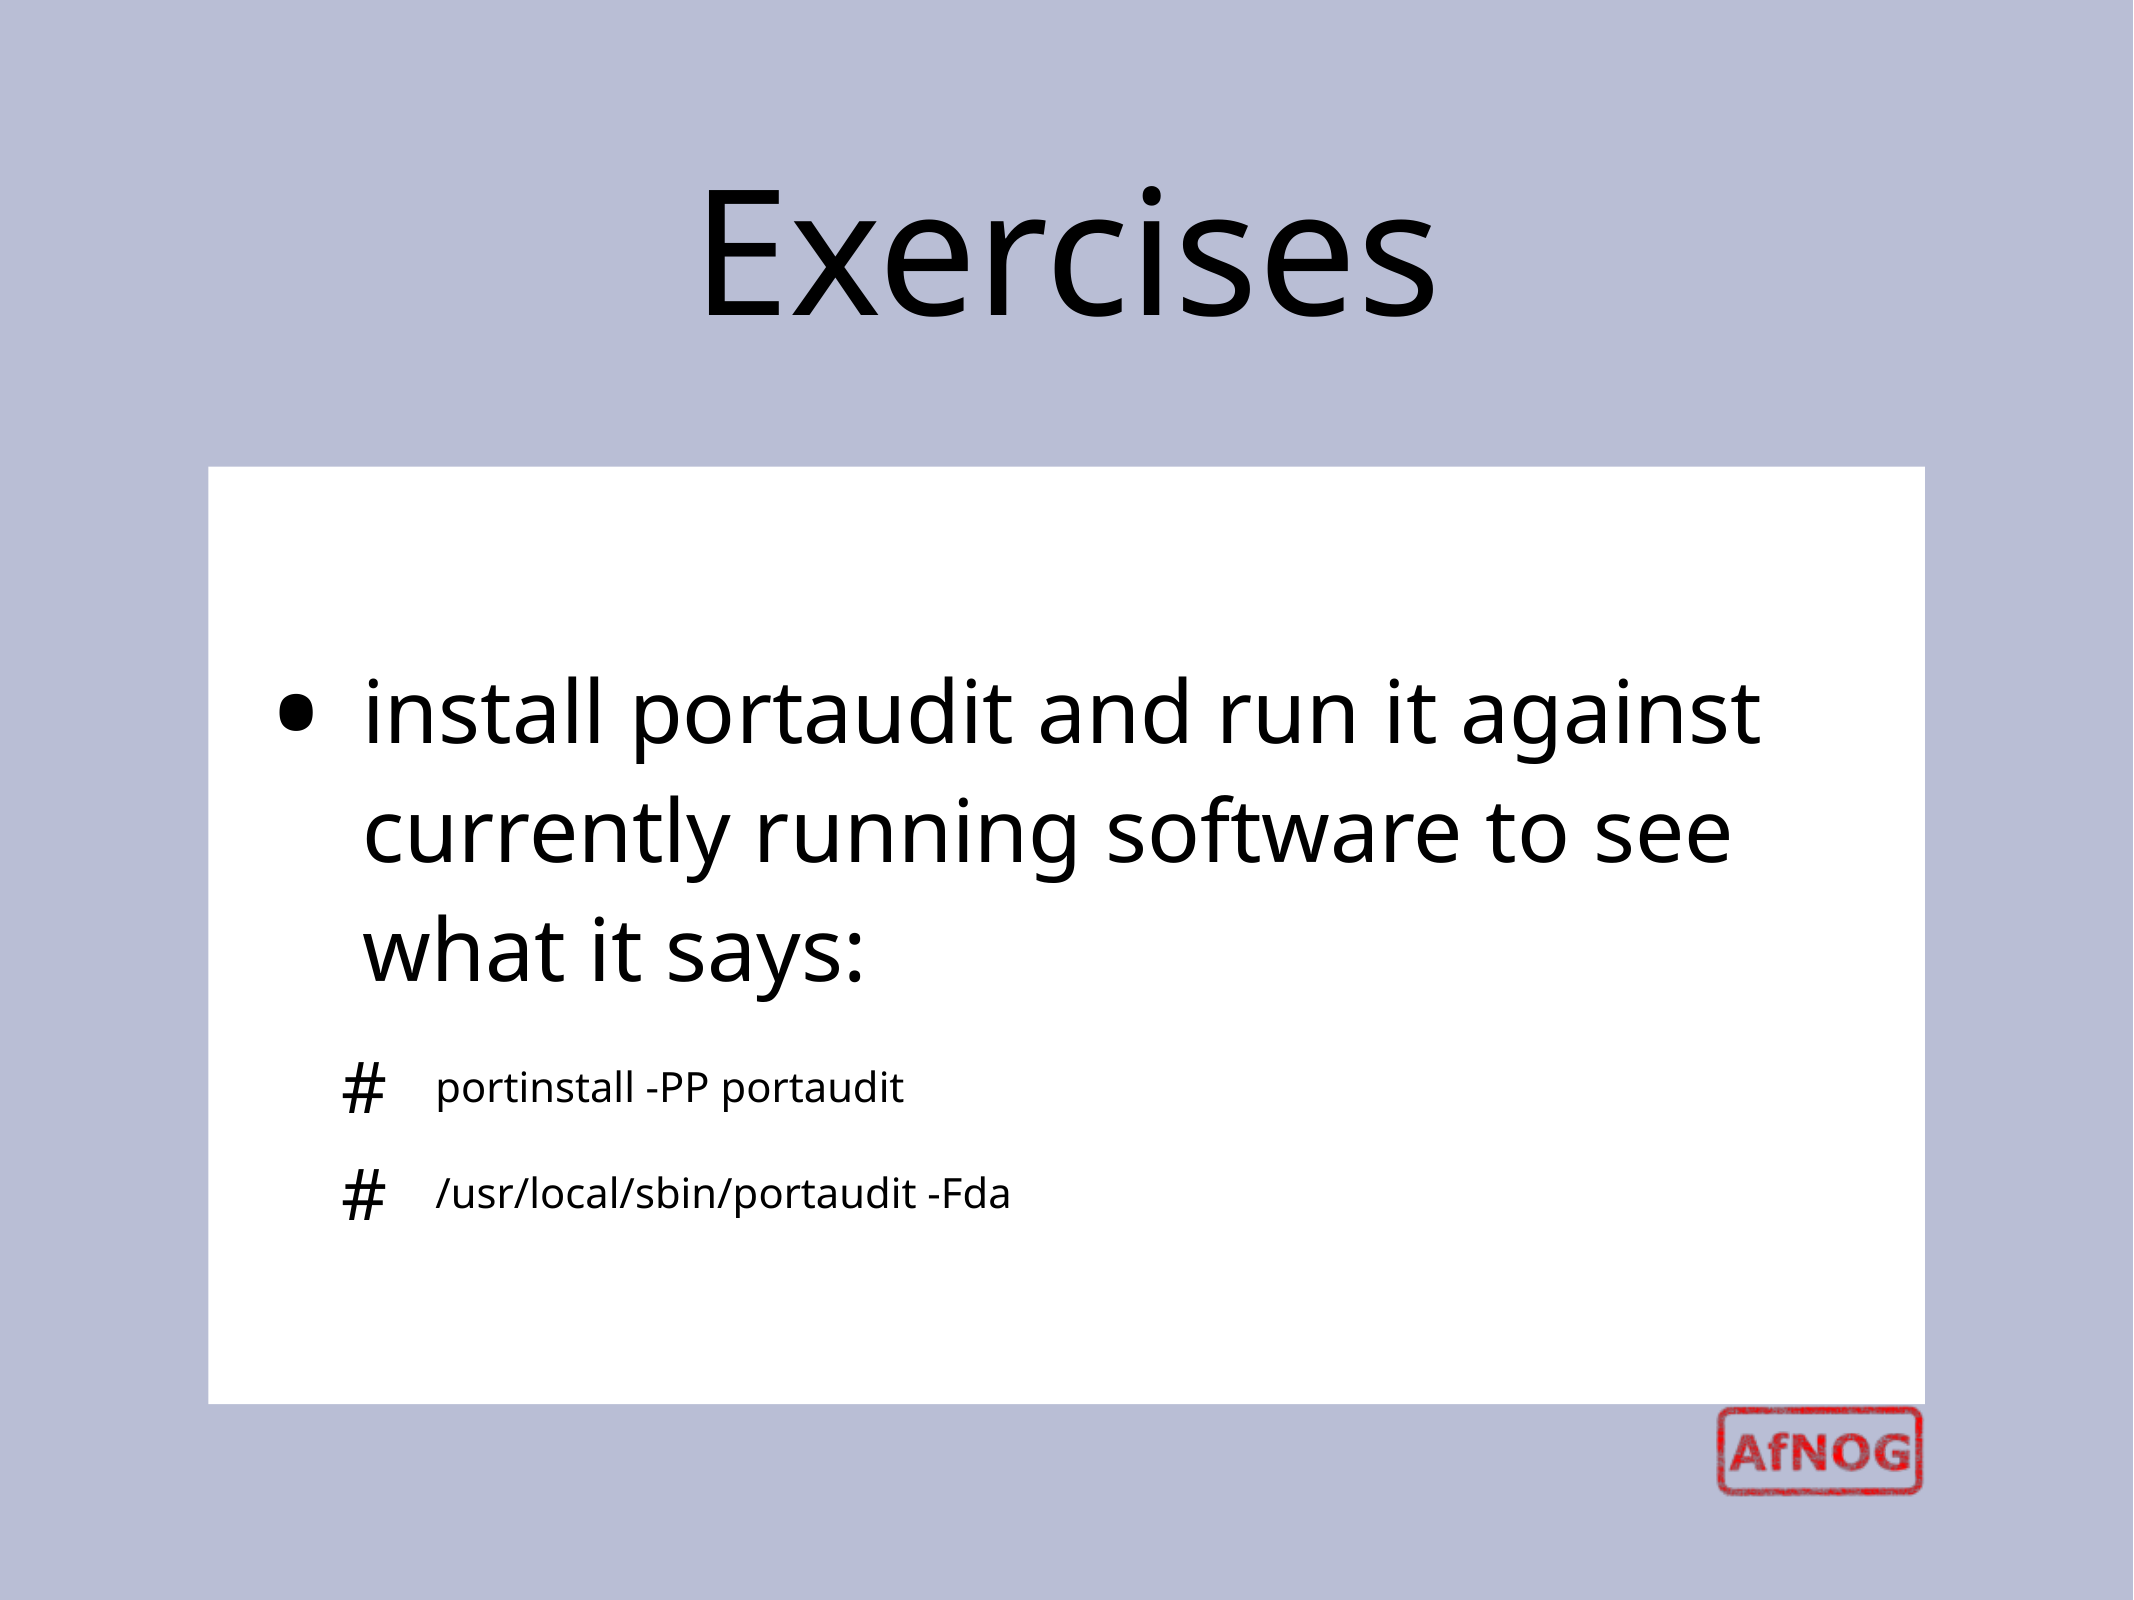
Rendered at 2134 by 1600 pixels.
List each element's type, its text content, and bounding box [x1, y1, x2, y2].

list install portaudit and run it against currently running software to see what it says: portinstall -PP portaudit /usr/local/sbin/portaudit -Fda [208, 466, 1925, 1405]
picture [1715, 1404, 1926, 1500]
title Exercises [208, 29, 1925, 466]
